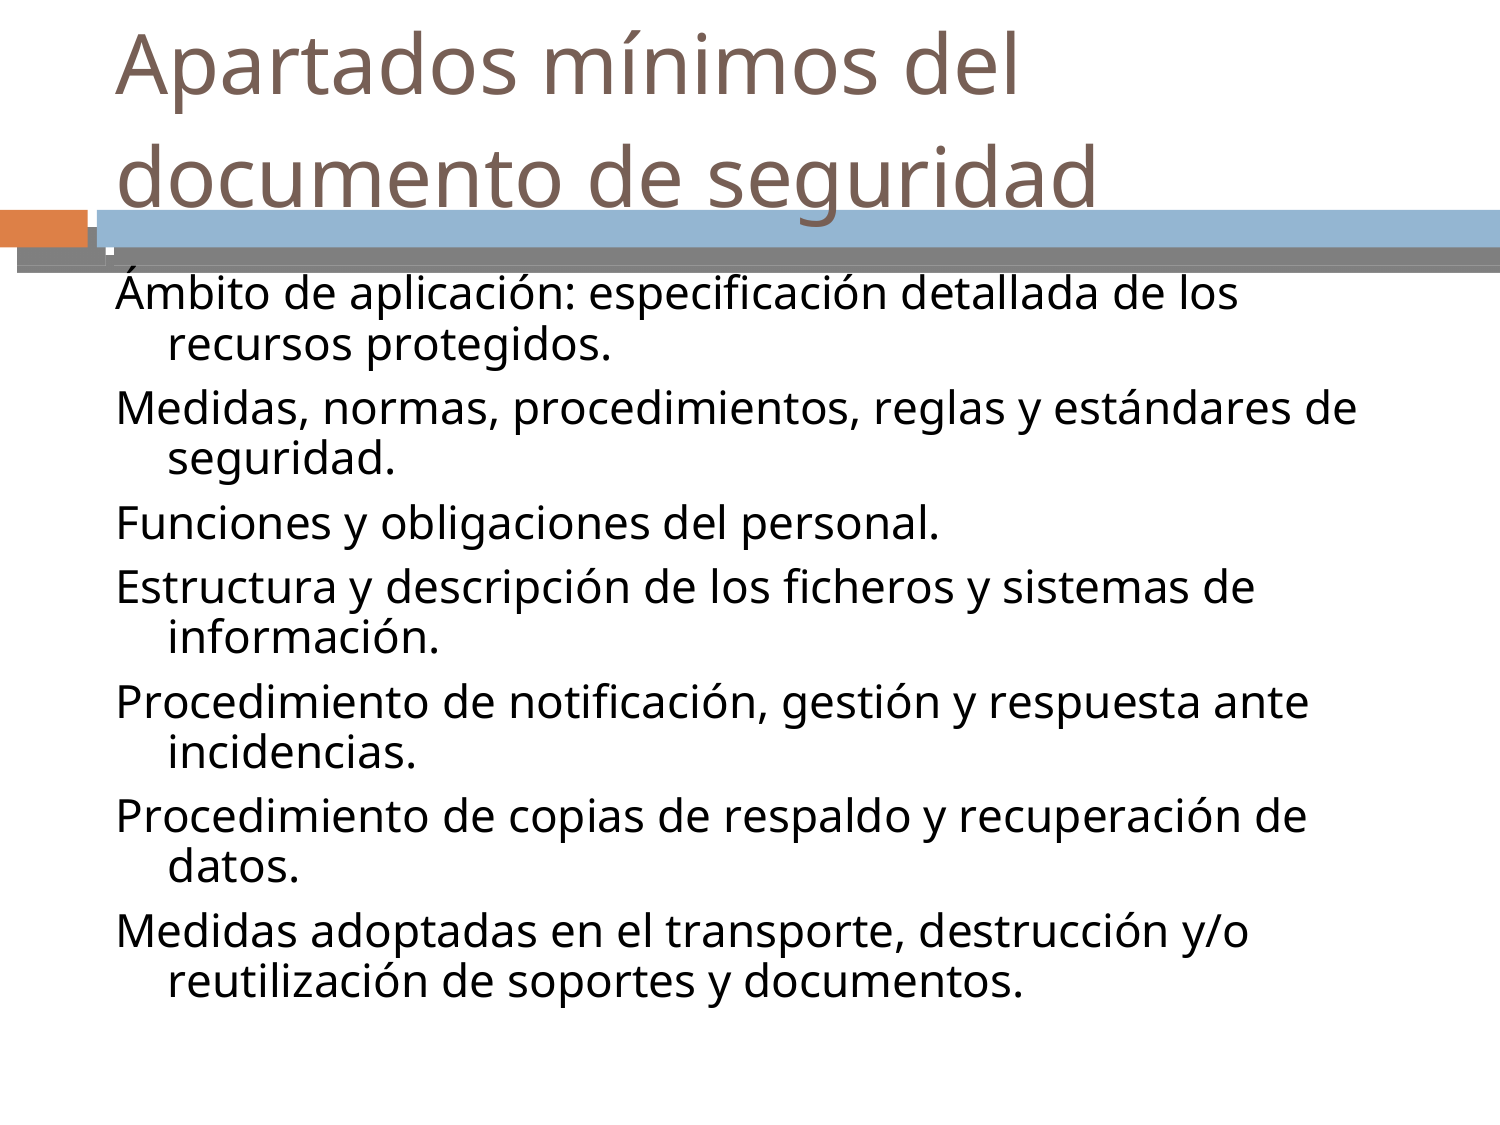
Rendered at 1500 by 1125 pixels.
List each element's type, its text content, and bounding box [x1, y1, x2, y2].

title Apartados mínimos del documento de seguridad [100, 20, 1438, 218]
list Ámbito de aplicación: especificación detallada de los recursos protegidos. Medidas, normas, procedimientos, reglas y estándares de seguridad. Funciones y obligaciones del personal. Estructura y descripción de los ficheros y sistemas de información. Procedimiento de notificación, gestión y respuesta ante incidencias. Procedimiento de copias de respaldo y recuperación de datos. Medidas adoptadas en el transporte, destrucción y/o reutilización de soportes y documentos. [100, 262, 1438, 1001]
